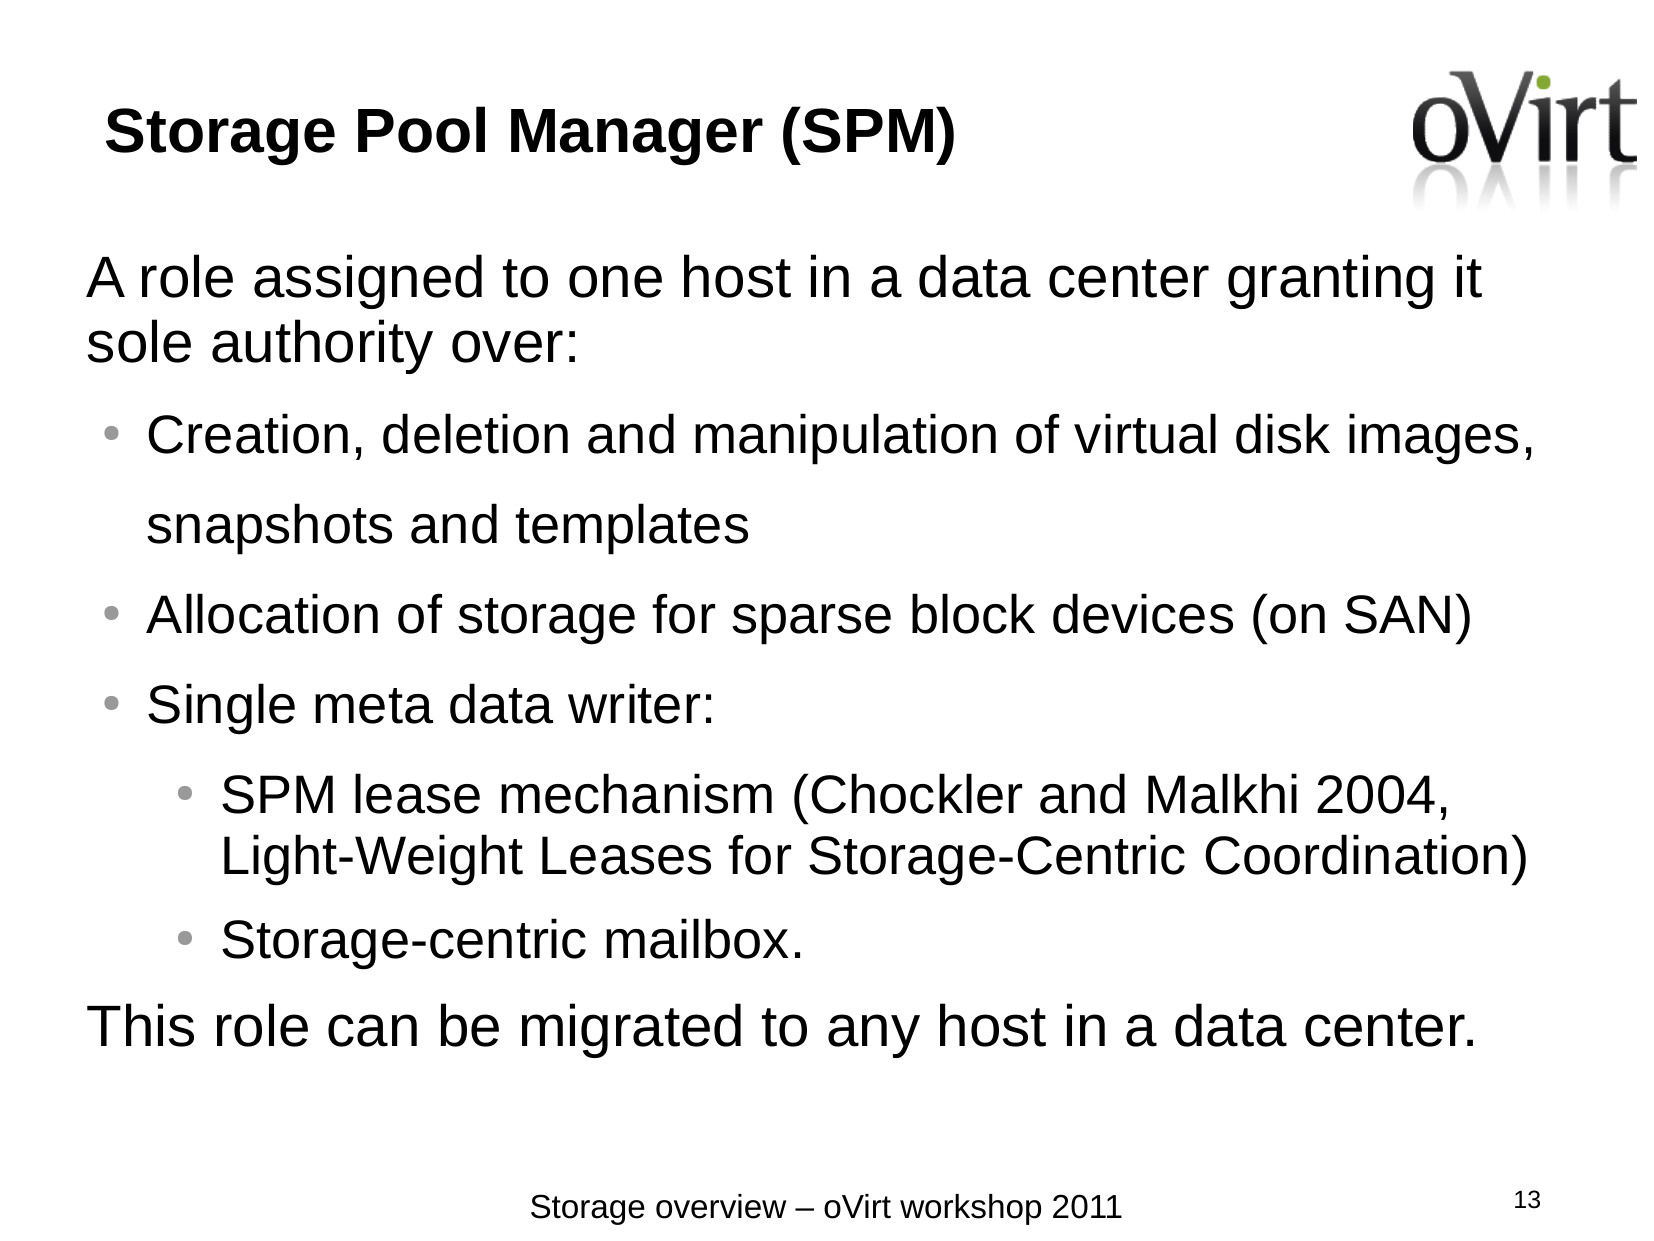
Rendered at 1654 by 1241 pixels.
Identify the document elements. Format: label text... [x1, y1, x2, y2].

picture [1413, 63, 1637, 212]
list A role assigned to one host in a data center granting it sole authority over: Creation, deletion and manipulation of virtual disk images, snapshots and templates Allocation of storage for sparse block devices (on SAN) Single meta data writer: SPM lease mechanism (Chockler and Malkhi 2004, Light-Weight Leases for Storage-Centric Coordination) Storage-centric mailbox. This role can be migrated to any host in a data center. [86, 244, 1576, 1059]
title Storage Pool Manager (SPM) [82, 37, 1303, 226]
